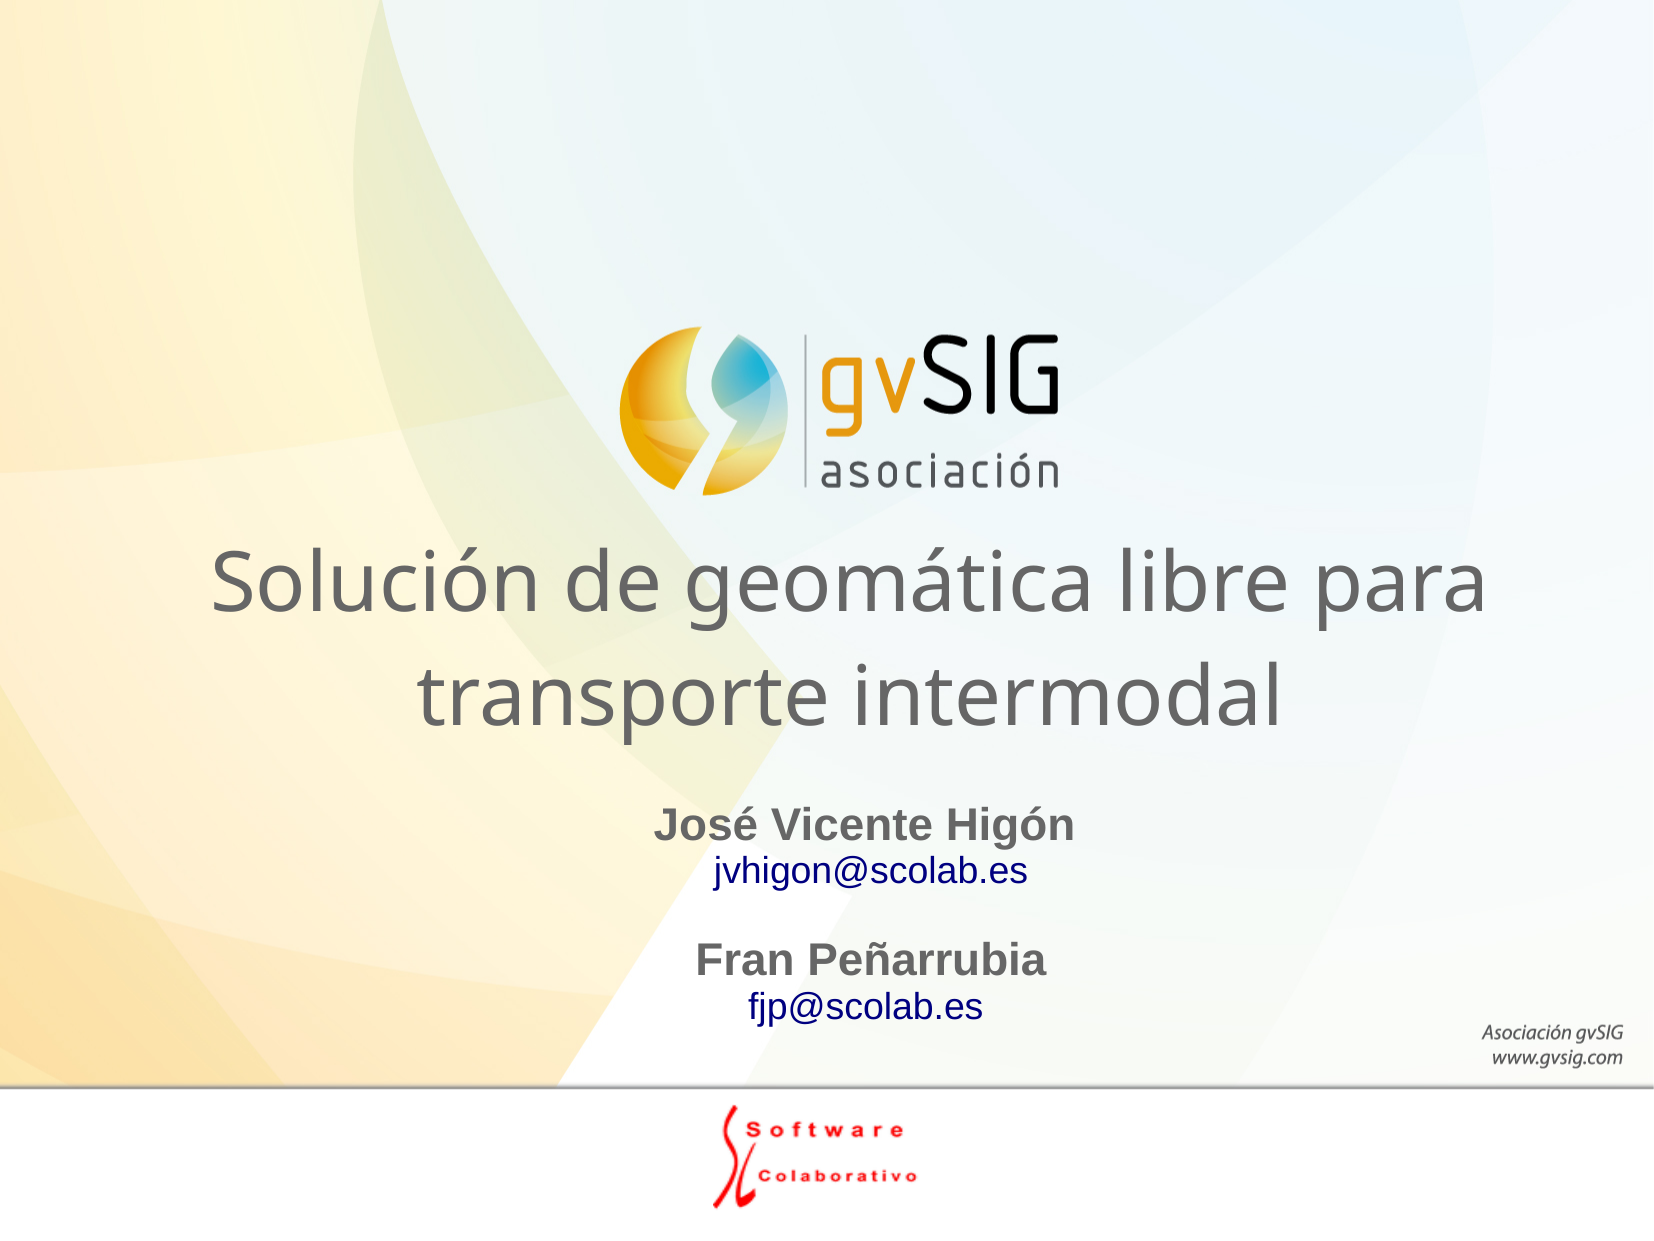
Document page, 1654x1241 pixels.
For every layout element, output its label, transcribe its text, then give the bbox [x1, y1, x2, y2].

picture [0, 0, 1654, 1241]
text_box José Vicente Higón jvhigon@scolab.es Fran Peñarrubia fjp@scolab.es [413, 791, 1329, 1065]
title Solución de geomática libre para transporte intermodal [135, 538, 1565, 733]
